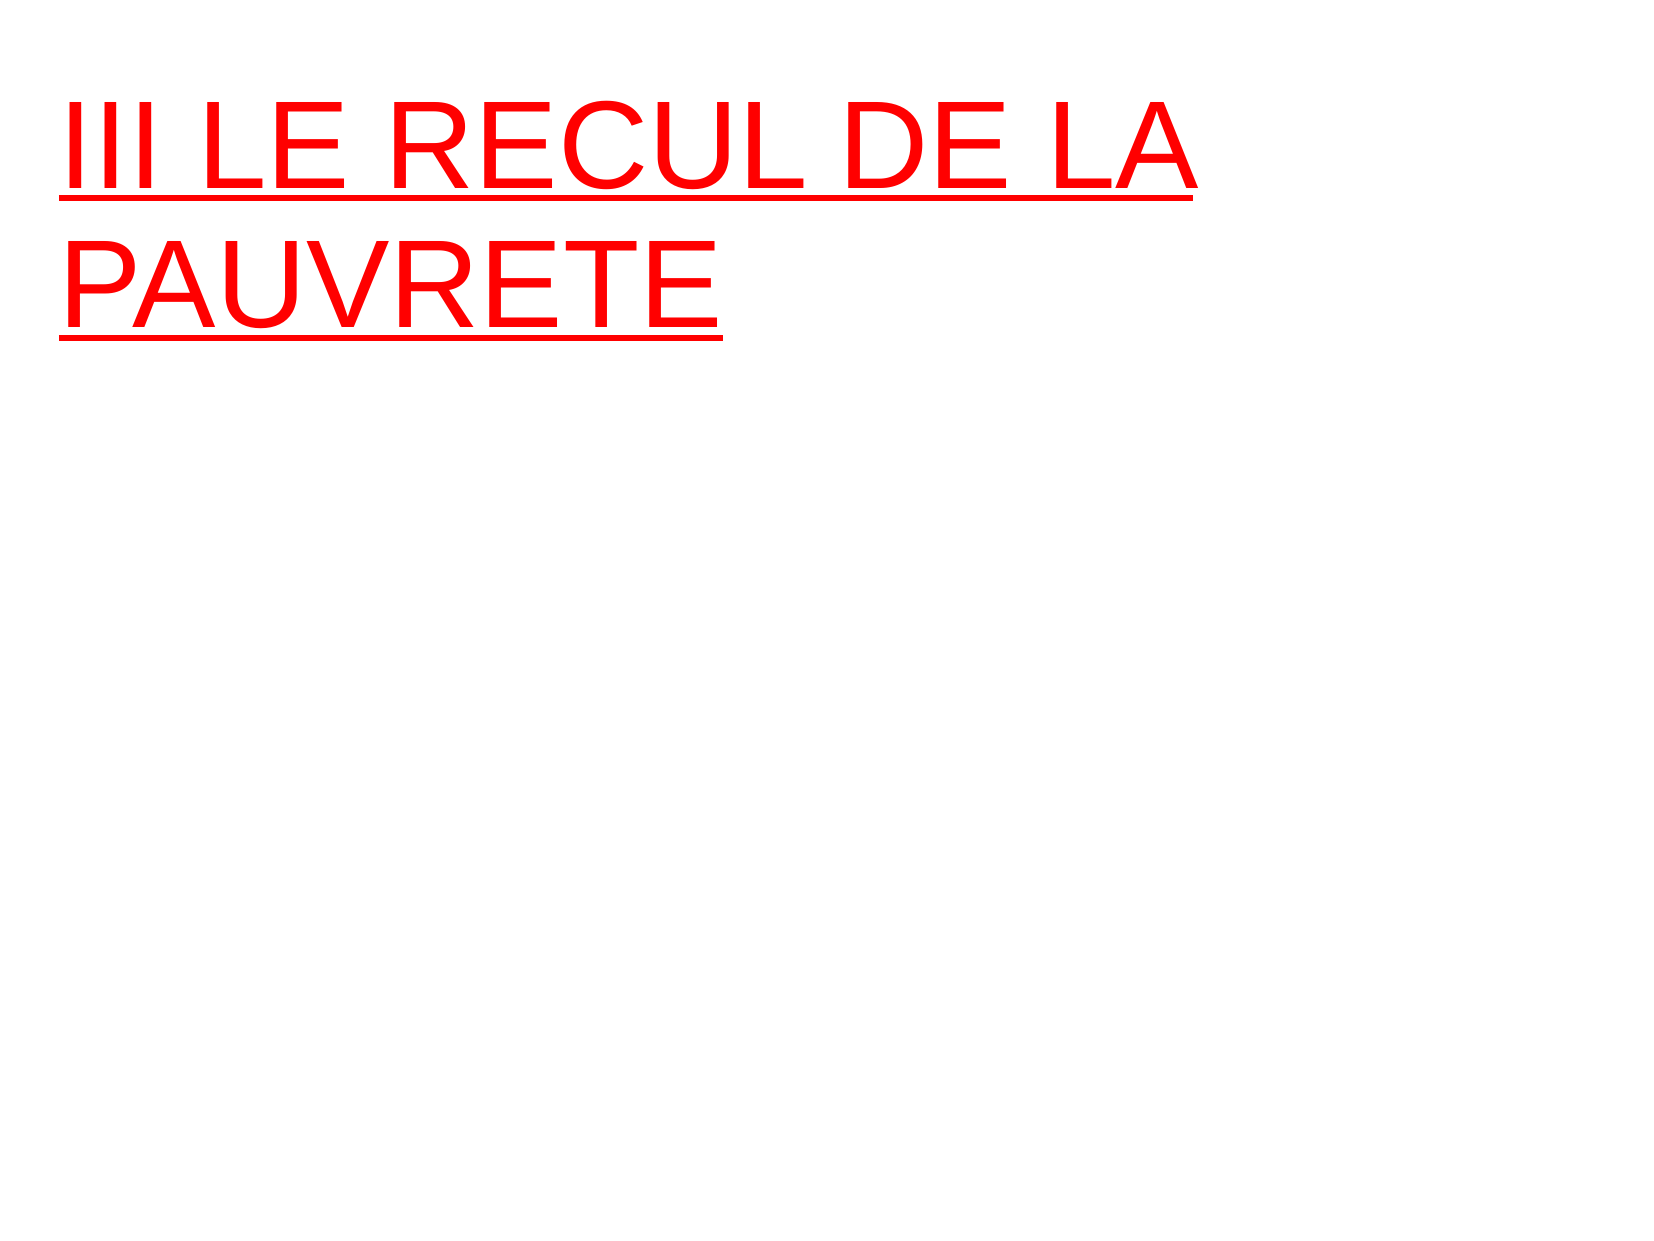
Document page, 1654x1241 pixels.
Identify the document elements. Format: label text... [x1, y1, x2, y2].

title III LE RECUL DE LA PAUVRETE [59, 74, 1548, 355]
